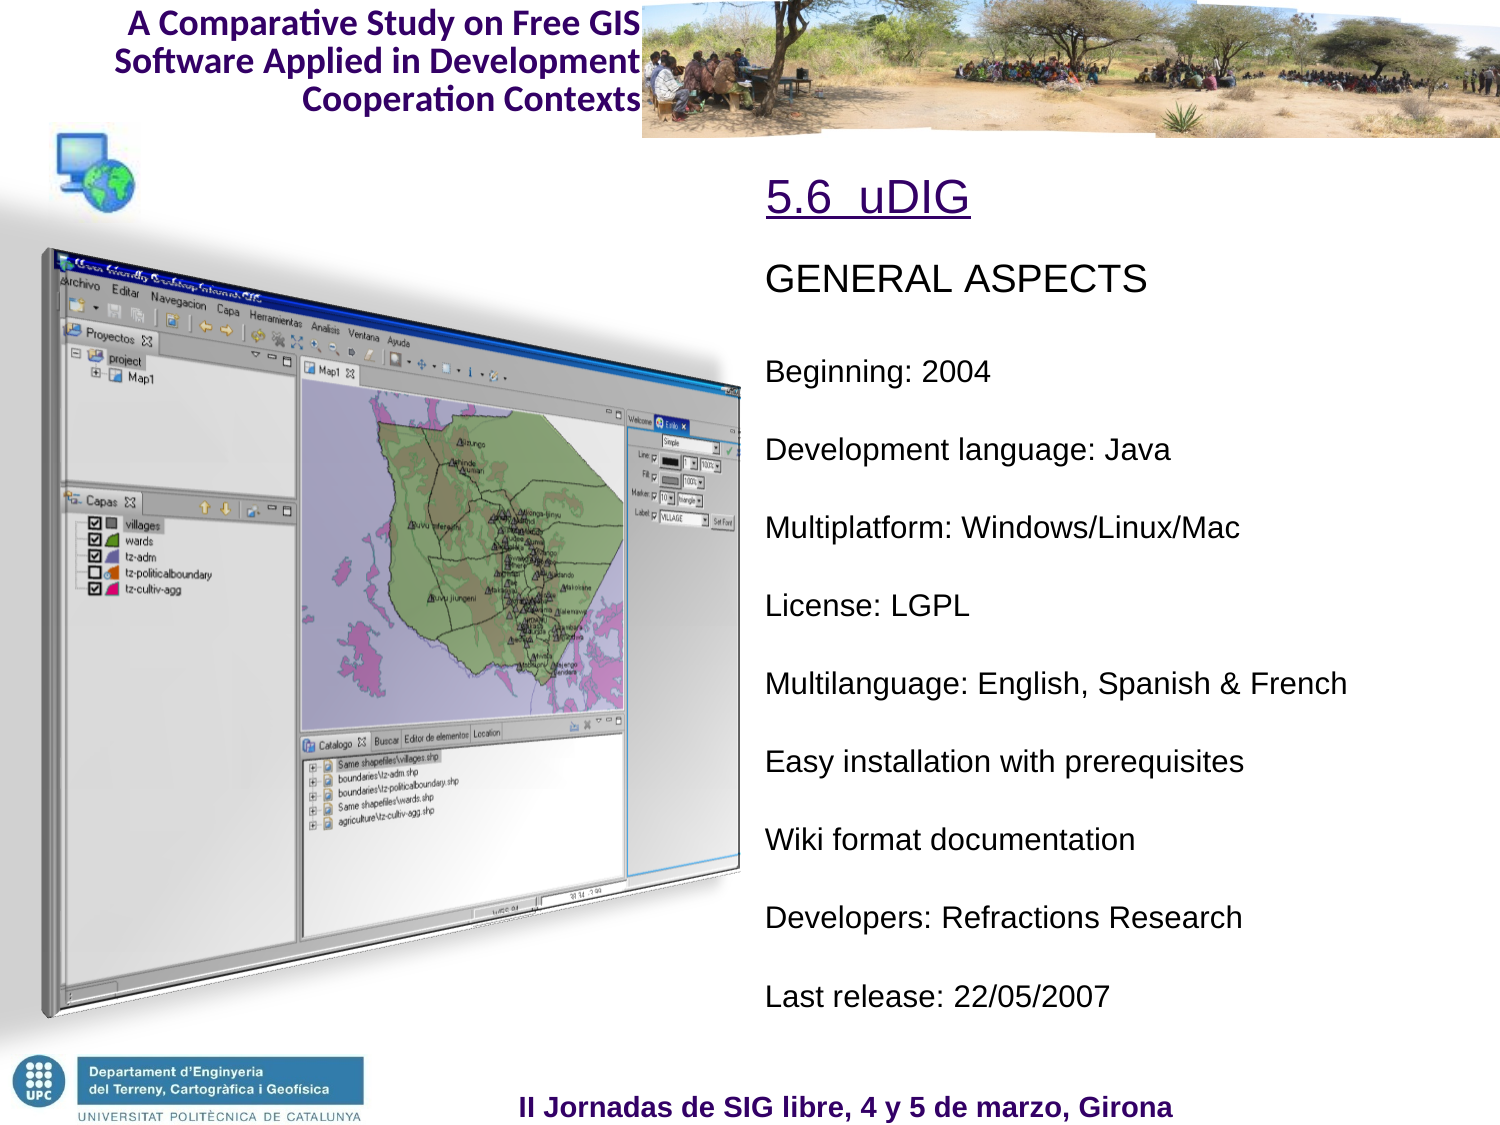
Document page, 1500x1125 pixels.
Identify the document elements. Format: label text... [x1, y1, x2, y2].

picture [0, 0, 1500, 1125]
title 5.6 uDIG [751, 162, 1500, 199]
text_box GENERAL ASPECTS Beginning: 2004 Development language: Java Multiplatform: Windows/Linux/Mac License: LGPL Multilanguage: English, Spanish & French Easy installation with prerequisites Wiki format documentation Developers: Refractions Research Last release: 22/05/2007 [750, 199, 1500, 1125]
chart [0, 0, 151, 32]
text_box II Jornadas de SIG libre, 4 y 5 de marzo, Girona [360, 1083, 1341, 1125]
